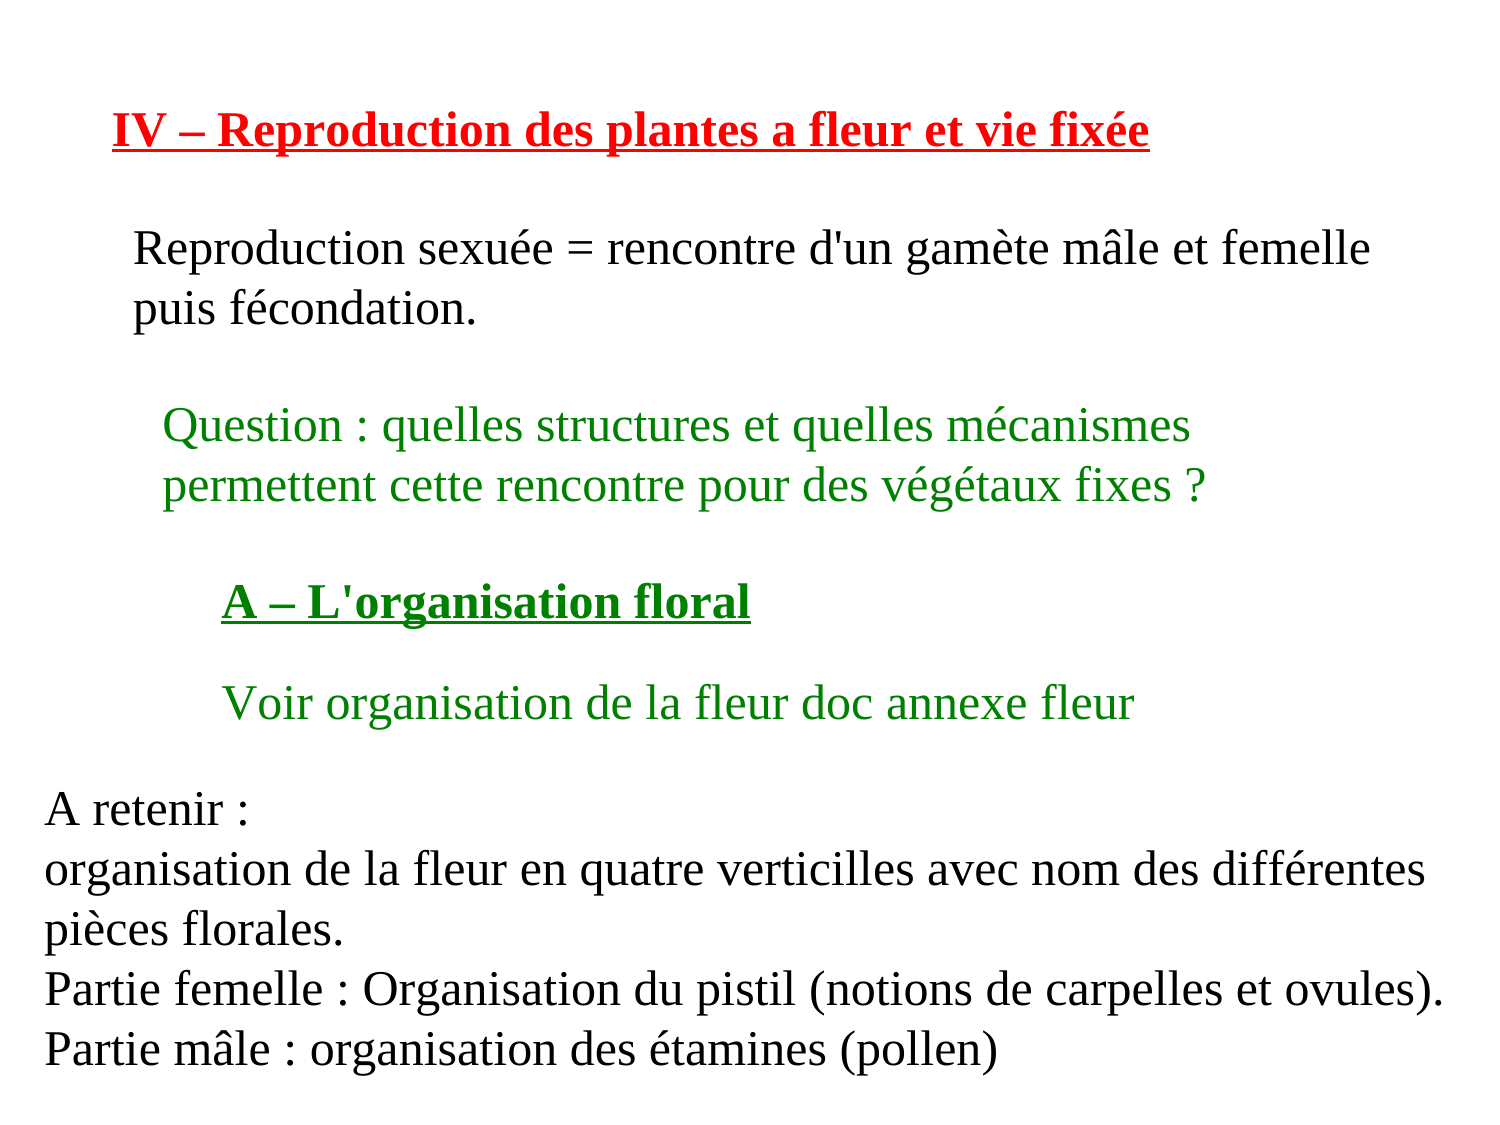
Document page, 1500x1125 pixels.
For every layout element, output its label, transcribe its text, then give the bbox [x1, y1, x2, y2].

text_box A retenir : organisation de la fleur en quatre verticilles avec nom des différentes pièces florales. Partie femelle : Organisation du pistil (notions de carpelles et ovules). Partie mâle : organisation des étamines (pollen) [29, 767, 1477, 1083]
text_box Reproduction sexuée = rencontre d'un gamète mâle et femelle puis fécondation. [118, 206, 1418, 342]
text_box Question : quelles structures et quelles mécanismes permettent cette rencontre pour des végétaux fixes ? [147, 383, 1359, 519]
text_box IV – Reproduction des plantes a fleur et vie fixée [96, 88, 1329, 164]
text_box Voir organisation de la fleur doc annexe fleur [206, 662, 1477, 767]
text_box A – L'organisation floral [206, 560, 886, 662]
